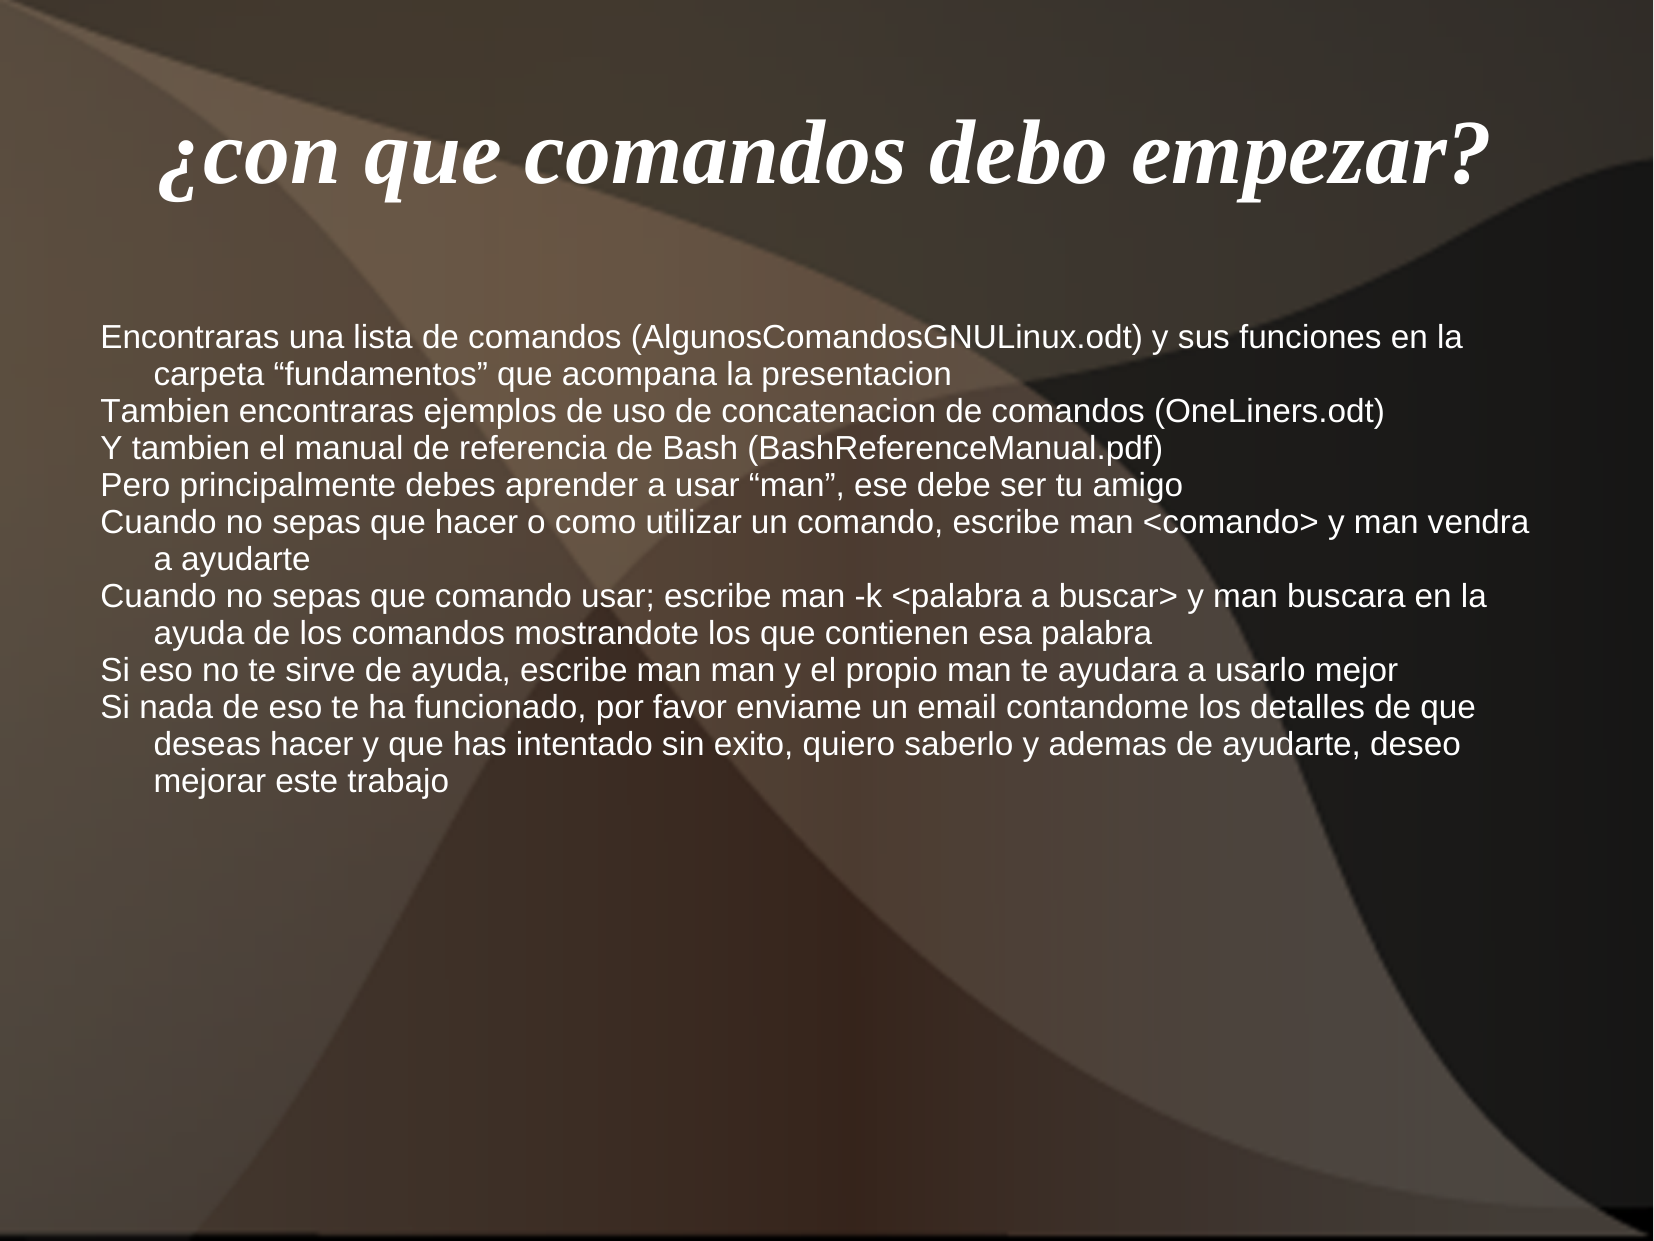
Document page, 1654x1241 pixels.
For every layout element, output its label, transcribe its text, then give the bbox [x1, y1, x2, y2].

list Encontraras una lista de comandos (AlgunosComandosGNULinux.odt) y sus funciones en la carpeta “fundamentos” que acompana la presentacion Tambien encontraras ejemplos de uso de concatenacion de comandos (OneLiners.odt) Y tambien el manual de referencia de Bash (BashReferenceManual.pdf) Pero principalmente debes aprender a usar “man”, ese debe ser tu amigo Cuando no sepas que hacer o como utilizar un comando, escribe man <comando> y man vendra a ayudarte Cuando no sepas que comando usar; escribe man -k <palabra a buscar> y man buscara en la ayuda de los comandos mostrandote los que contienen esa palabra Si eso no te sirve de ayuda, escribe man man y el propio man te ayudara a usarlo mejor Si nada de eso te ha funcionado, por favor enviame un email contandome los detalles de que deseas hacer y que has intentado sin exito, quiero saberlo y ademas de ayudarte, deseo mejorar este trabajo [82, 290, 1538, 1163]
picture [0, 0, 1654, 1241]
title ¿con que comandos debo empezar? [82, 49, 1571, 257]
